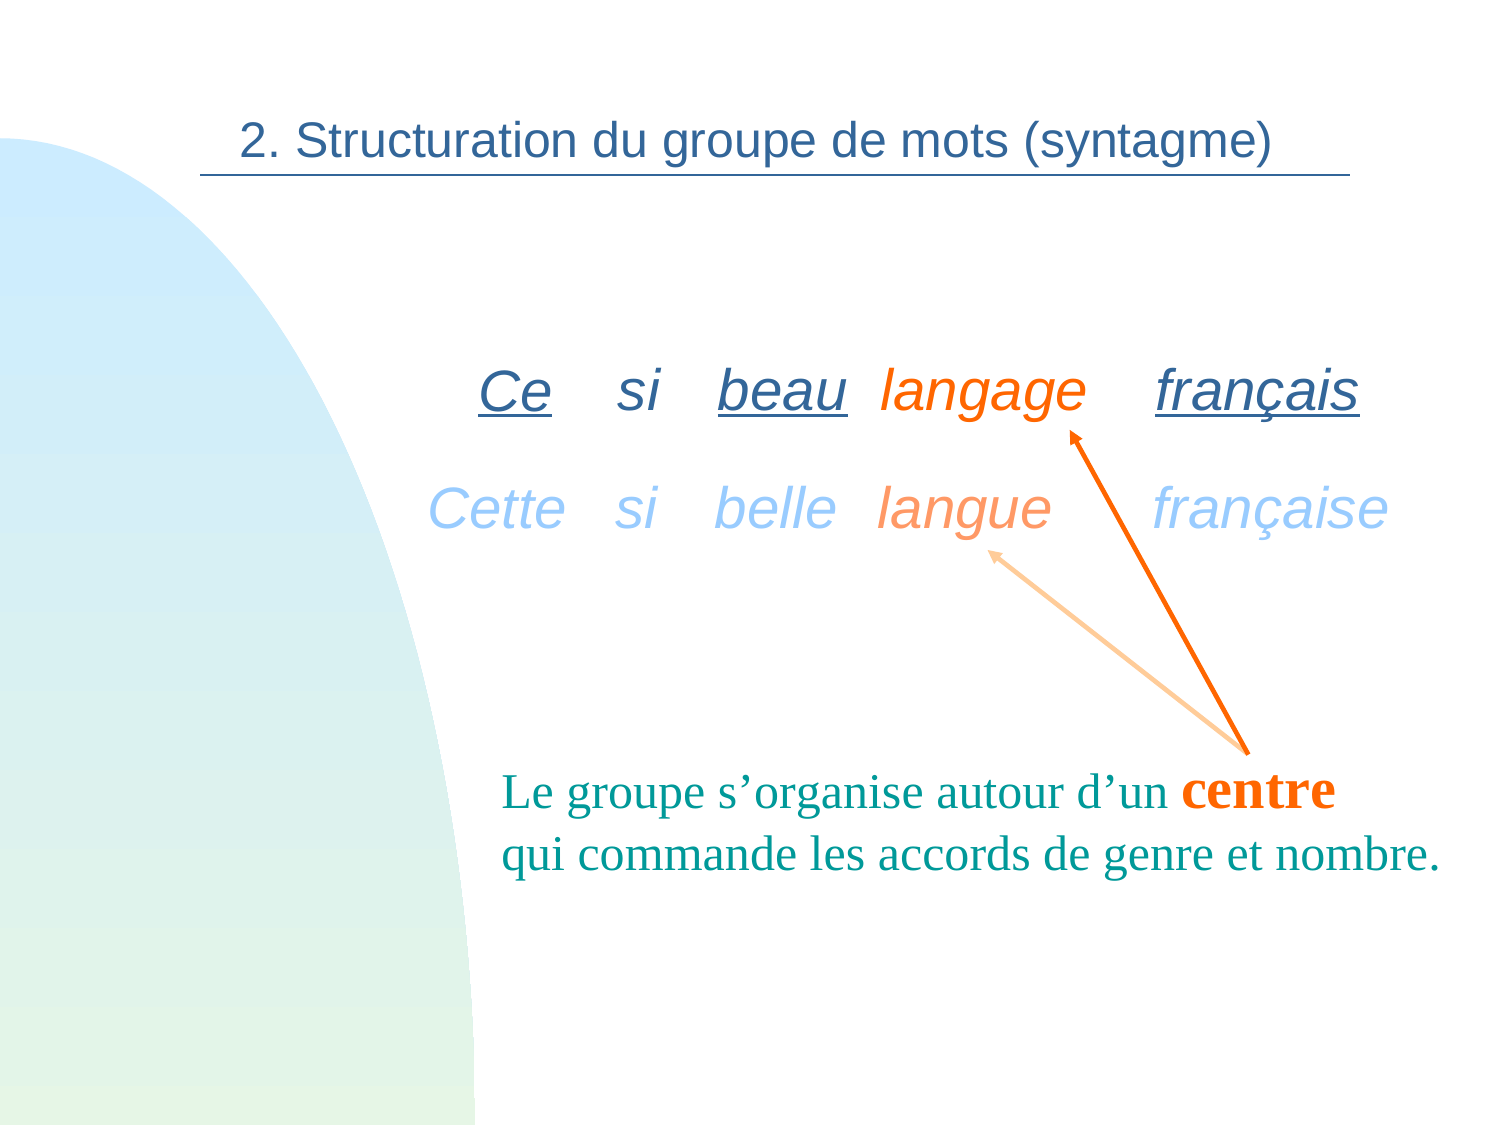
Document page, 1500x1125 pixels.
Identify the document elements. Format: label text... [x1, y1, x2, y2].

text_box langage [866, 345, 1116, 445]
text_box Cette [412, 462, 599, 548]
text_box français [1140, 345, 1416, 445]
text_box française [1137, 462, 1413, 563]
text_box si [602, 345, 716, 445]
text_box langue [862, 462, 1088, 563]
text_box Ce [415, 345, 602, 431]
text_box beau [716, 345, 866, 445]
text_box Le groupe s’organise autour d’un centre qui commande les accords de genre et nombre. [486, 742, 1457, 888]
text_box si [599, 462, 713, 563]
list belle [713, 462, 862, 563]
text_box 2. Structuration du groupe de mots (syntagme) [225, 99, 1290, 174]
